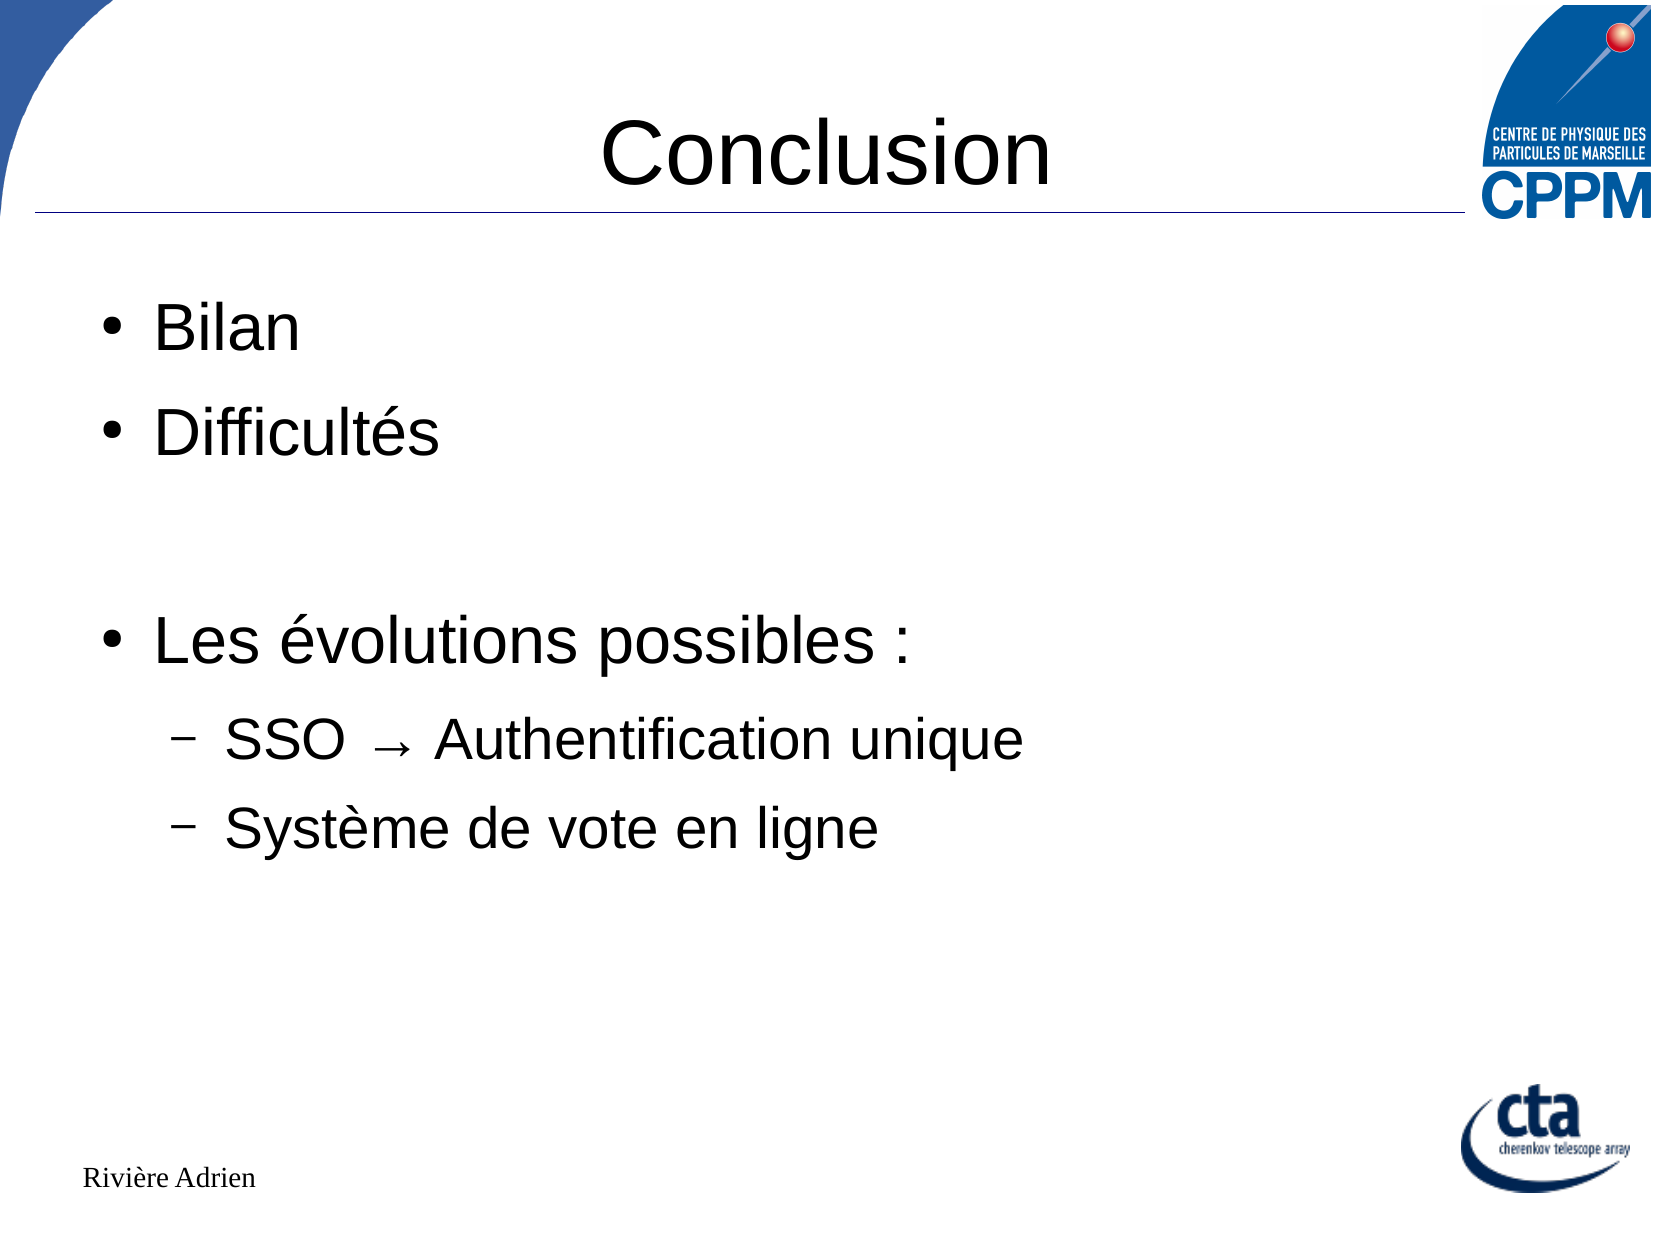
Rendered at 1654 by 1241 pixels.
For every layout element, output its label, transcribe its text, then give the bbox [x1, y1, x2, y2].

picture [0, 0, 119, 219]
picture [1461, 1084, 1630, 1193]
title Conclusion [82, 49, 1571, 257]
list Bilan Difficultés Les évolutions possibles : SSO → Authentification unique Système de vote en ligne [82, 290, 1538, 1010]
picture [1482, 5, 1651, 219]
